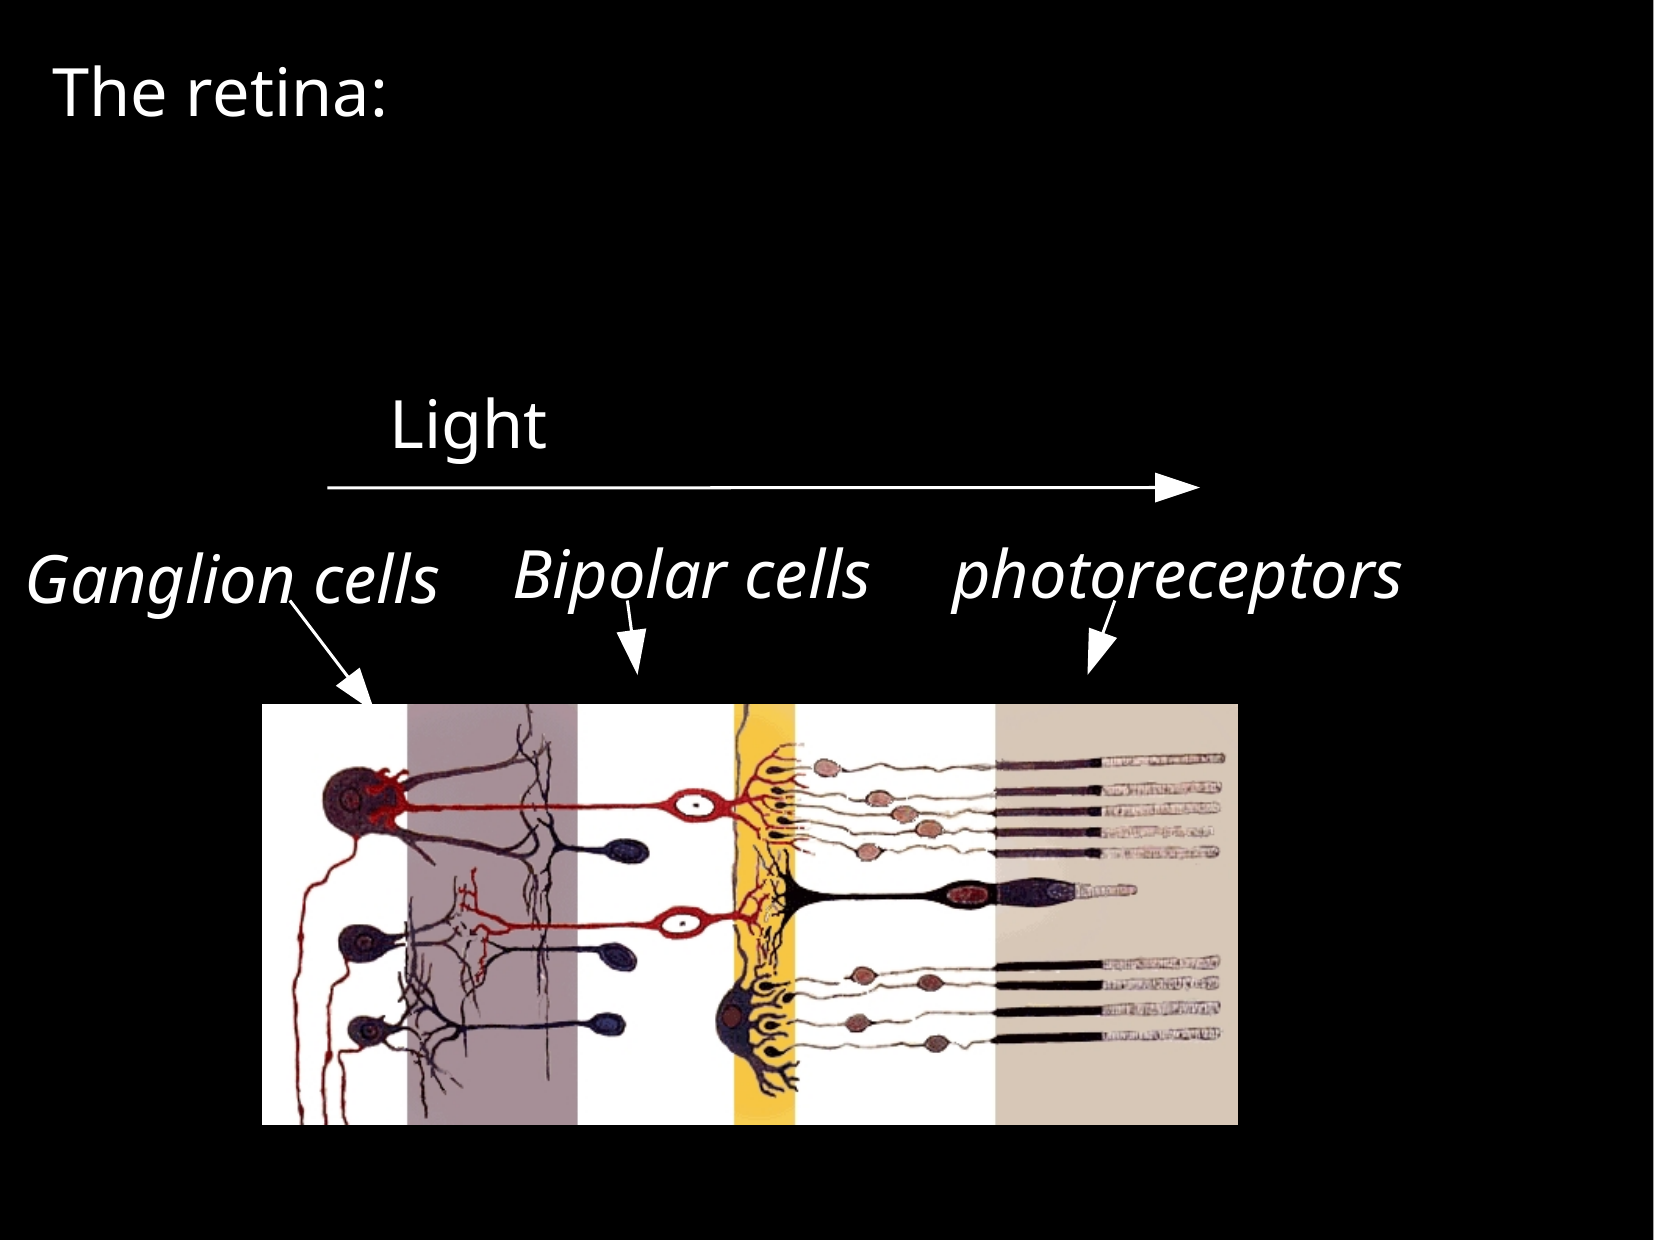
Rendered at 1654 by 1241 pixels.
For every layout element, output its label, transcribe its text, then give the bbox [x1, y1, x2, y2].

text_box Light [375, 370, 778, 486]
picture [262, 704, 1238, 1126]
text_box Ganglion cells [10, 525, 563, 643]
text_box photoreceptors [976, 520, 1501, 638]
text_box Bipolar cells [497, 520, 976, 638]
text_box The retina: [37, 37, 440, 208]
